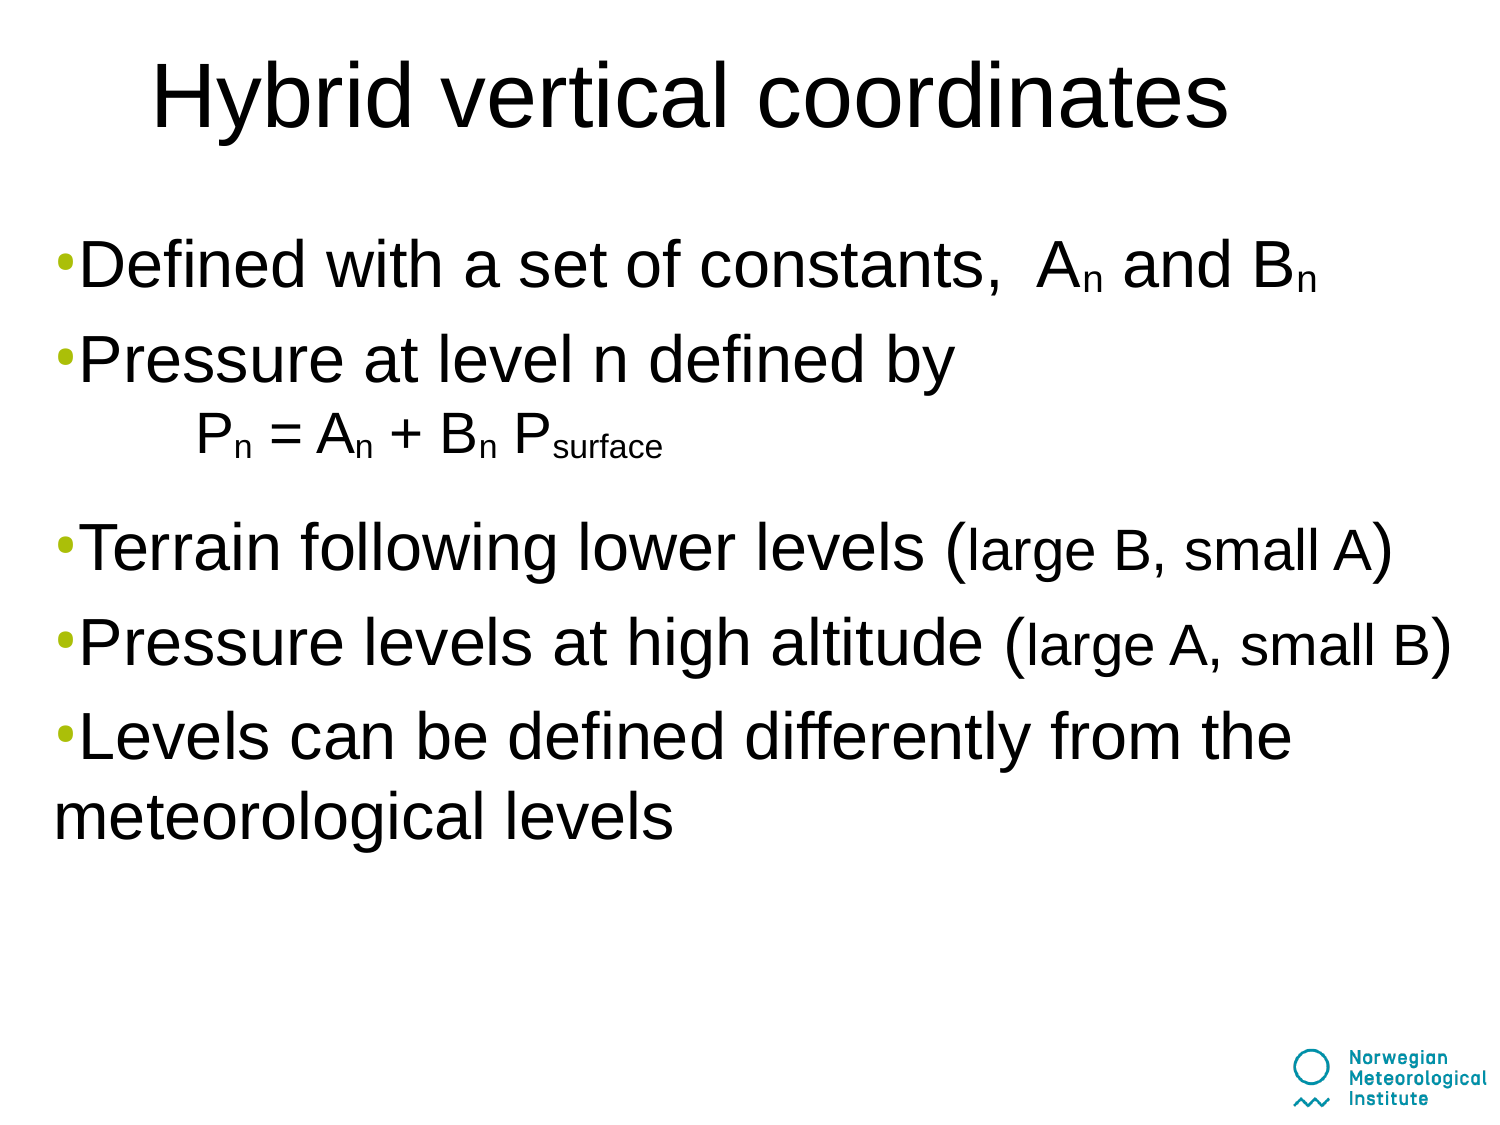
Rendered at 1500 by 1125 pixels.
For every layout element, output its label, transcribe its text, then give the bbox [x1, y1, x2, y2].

title Hybrid vertical coordinates [113, 3, 1270, 178]
picture [1281, 1048, 1495, 1118]
list Defined with a set of constants, An and Bn Pressure at level n defined by Pn = An + Bn Psurface Terrain following lower levels (large B, small A) Pressure levels at high altitude (large A, small B) Levels can be defined differently from the meteorological levels [53, 221, 1500, 1048]
